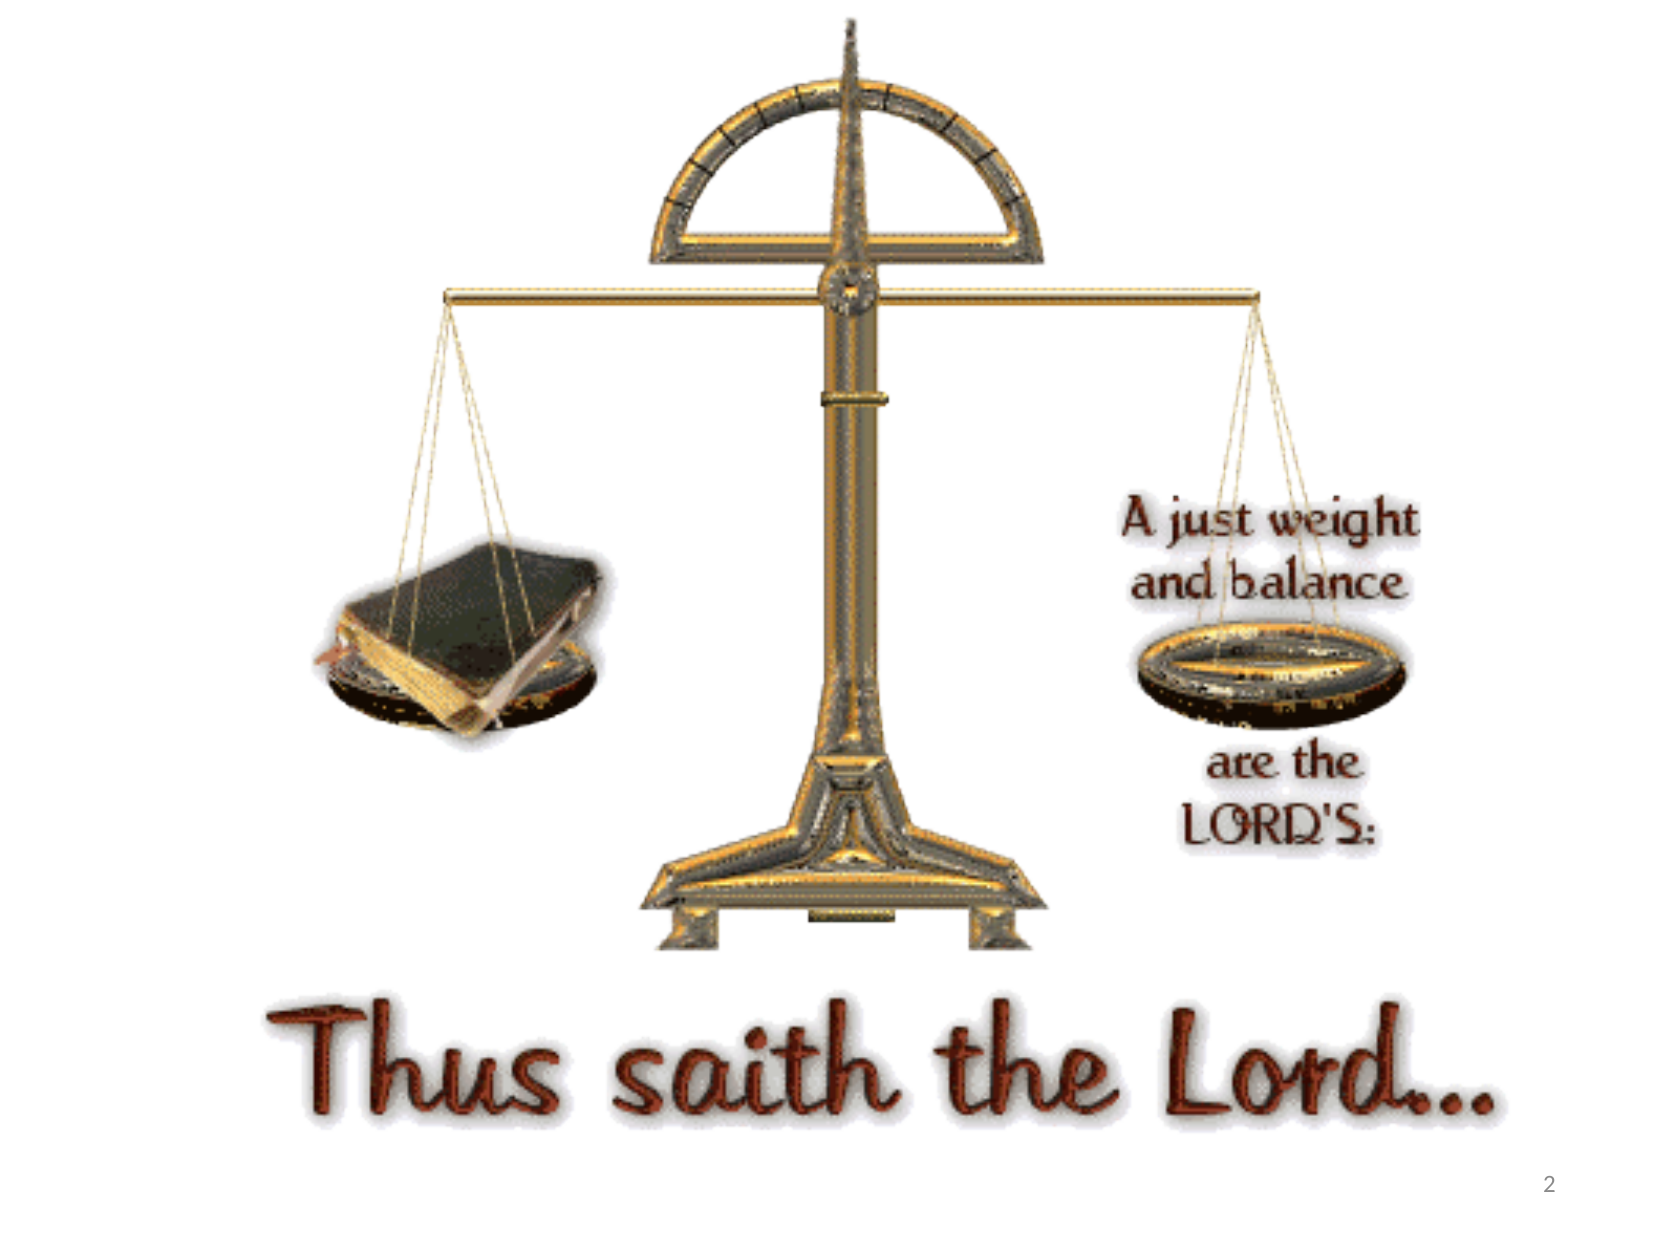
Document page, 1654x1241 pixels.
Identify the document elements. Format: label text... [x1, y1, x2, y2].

picture [192, 0, 1589, 1142]
slide_number 37 [1185, 1149, 1571, 1216]
